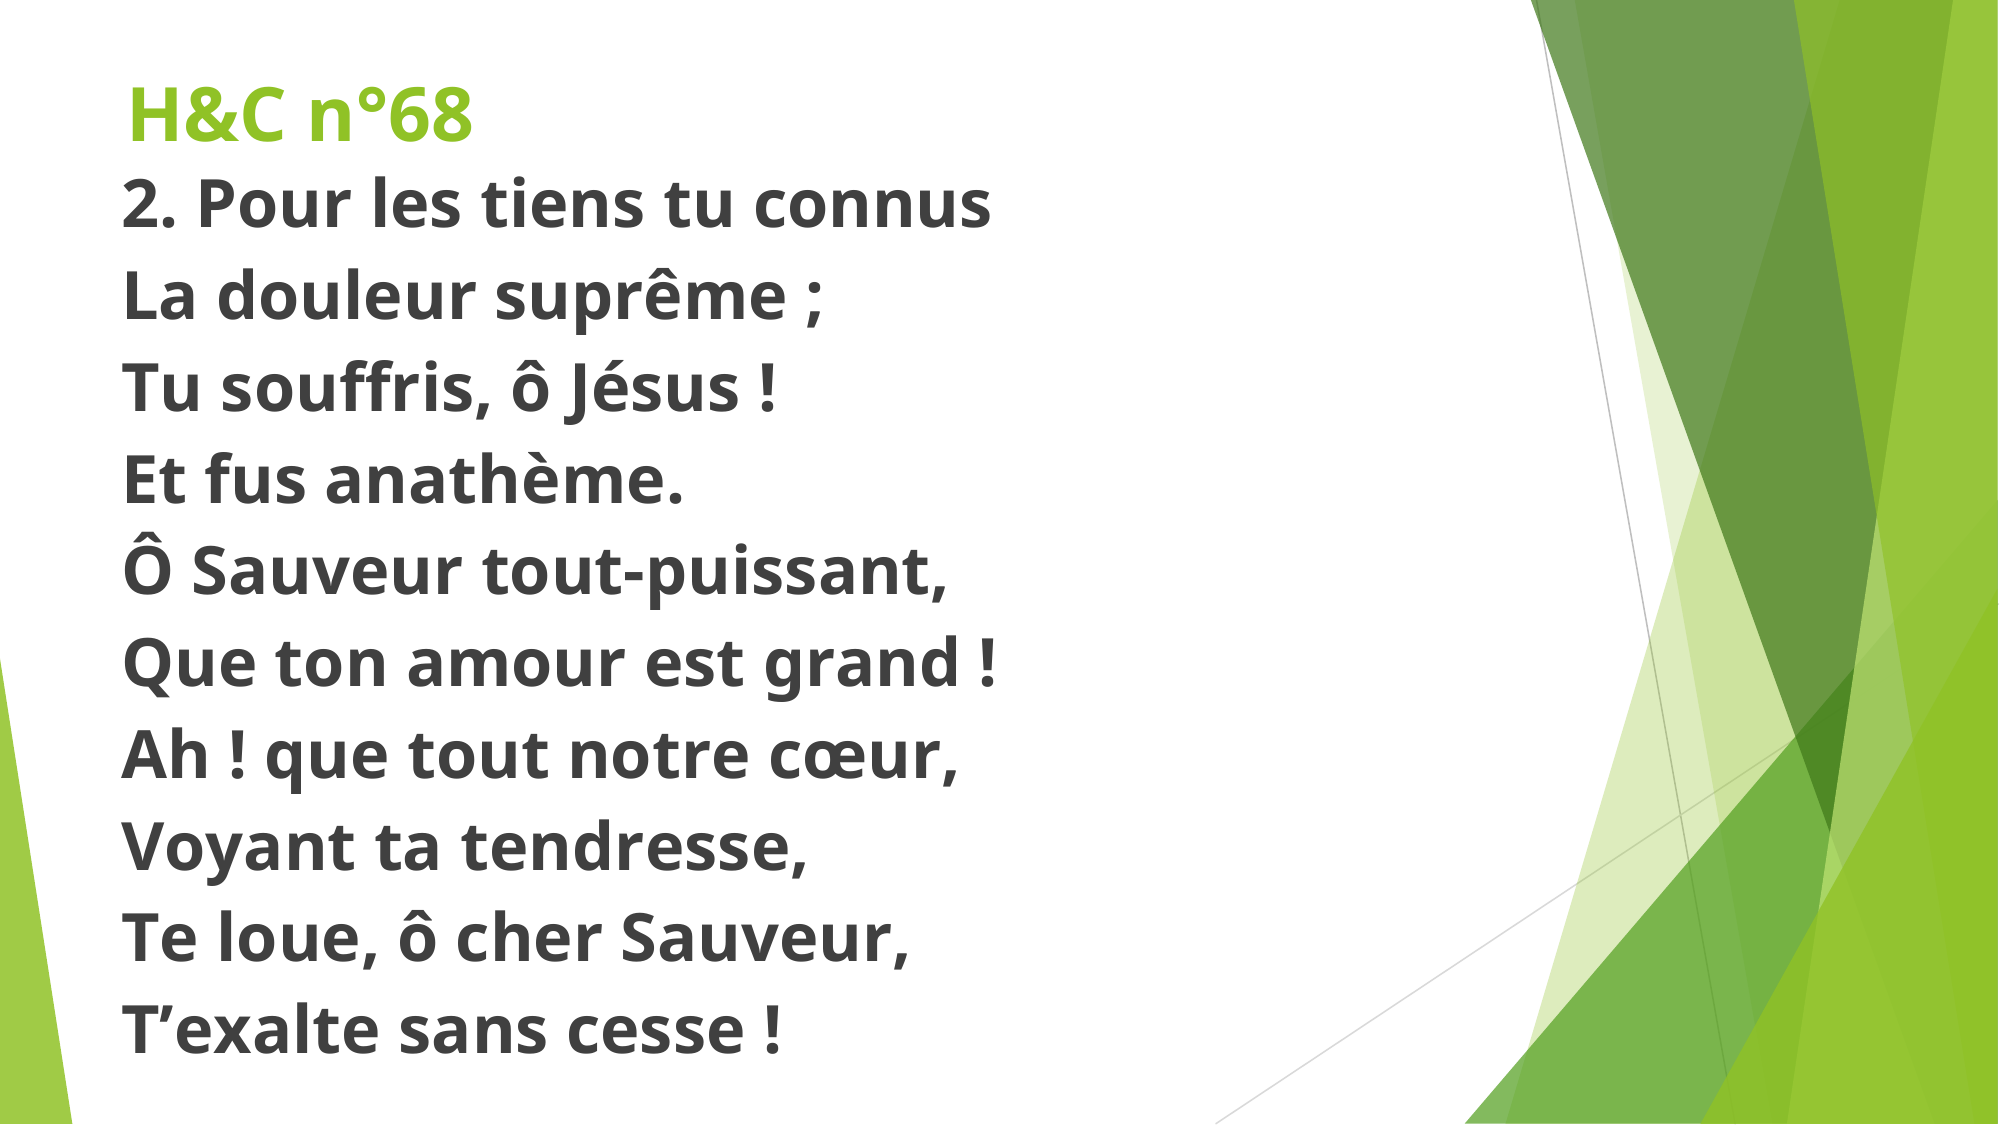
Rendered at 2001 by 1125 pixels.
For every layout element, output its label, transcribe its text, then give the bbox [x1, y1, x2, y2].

text_box 2. Pour les tiens tu connus La douleur suprême ; Tu souffris, ô Jésus ! Et fus anathème. Ô Sauveur tout-puissant, Que ton amour est grand ! Ah ! que tout notre cœur, Voyant ta tendresse, Te loue, ô cher Sauveur, T’exalte sans cesse ! [106, 153, 1961, 1075]
text_box H&C n°68 [111, 59, 1522, 153]
